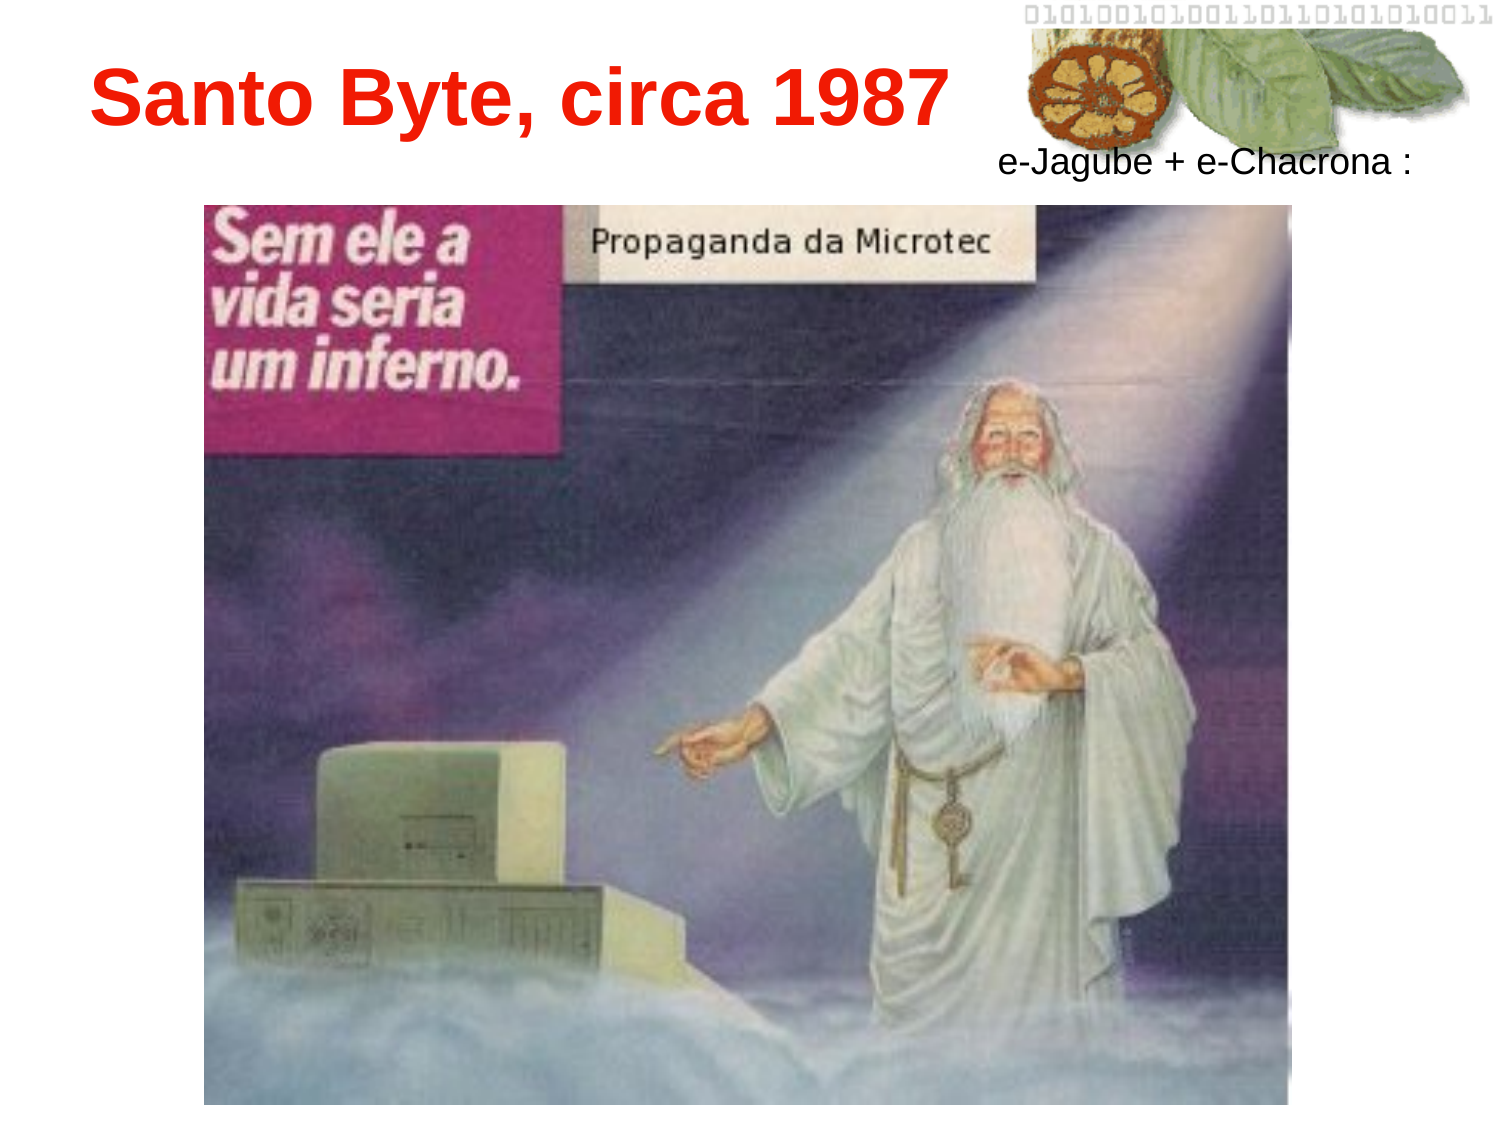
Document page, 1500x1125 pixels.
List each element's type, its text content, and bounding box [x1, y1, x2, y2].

text_box e-Jagube + e-Chacrona : [997, 143, 1414, 186]
picture [204, 205, 1292, 1105]
title Santo Byte, circa 1987 [75, 21, 1313, 151]
picture [1021, 0, 1494, 166]
